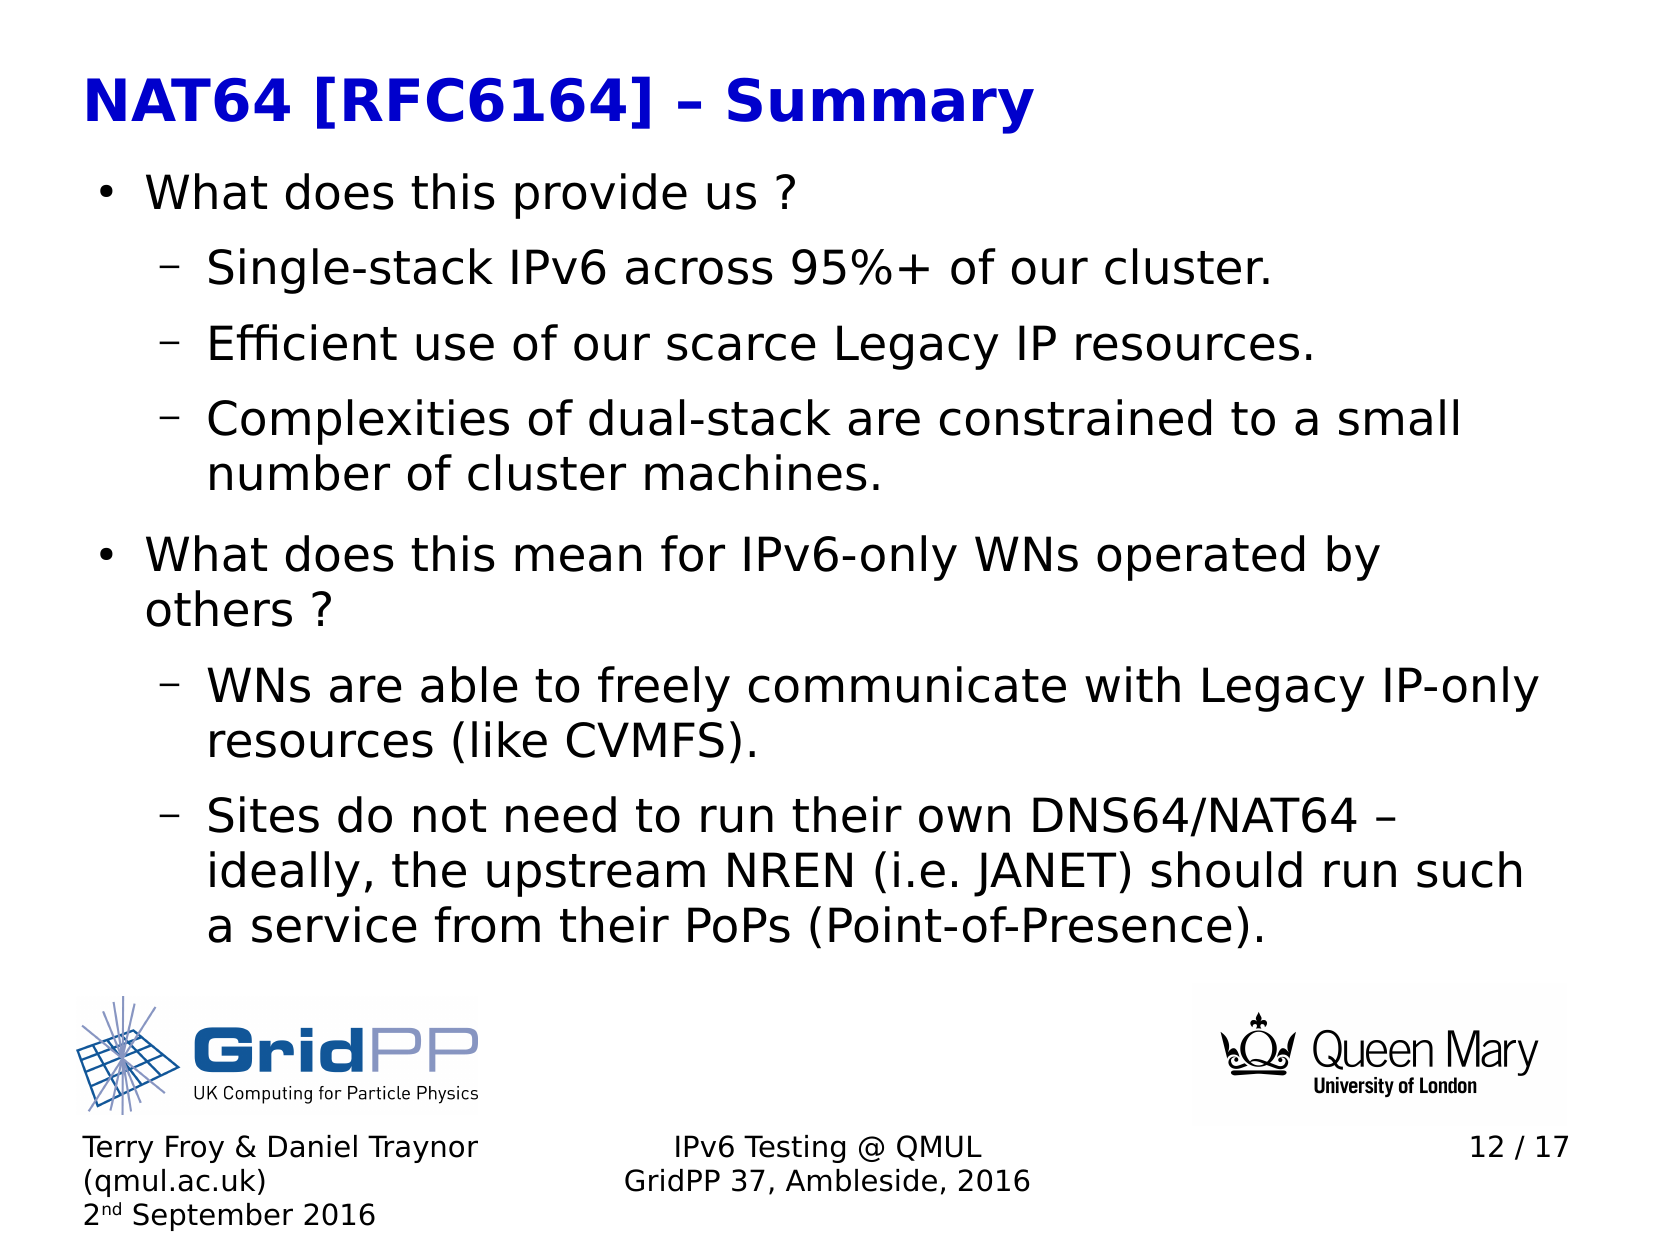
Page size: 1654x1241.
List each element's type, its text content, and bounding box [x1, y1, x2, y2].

title NAT64 [RFC6164] – Summary [82, 49, 1571, 154]
list What does this provide us ? Single-stack IPv6 across 95%+ of our cluster. Efficient use of our scarce Legacy IP resources. Complexities of dual-stack are constrained to a small number of cluster machines. What does this mean for IPv6-only WNs operated by others ? WNs are able to freely communicate with Legacy IP-only resources (like CVMFS). Sites do not need to run their own DNS64/NAT64 – ideally, the upstream NREN (i.e. JANET) should run such a service from their PoPs (Point-of-Presence). [82, 165, 1571, 957]
